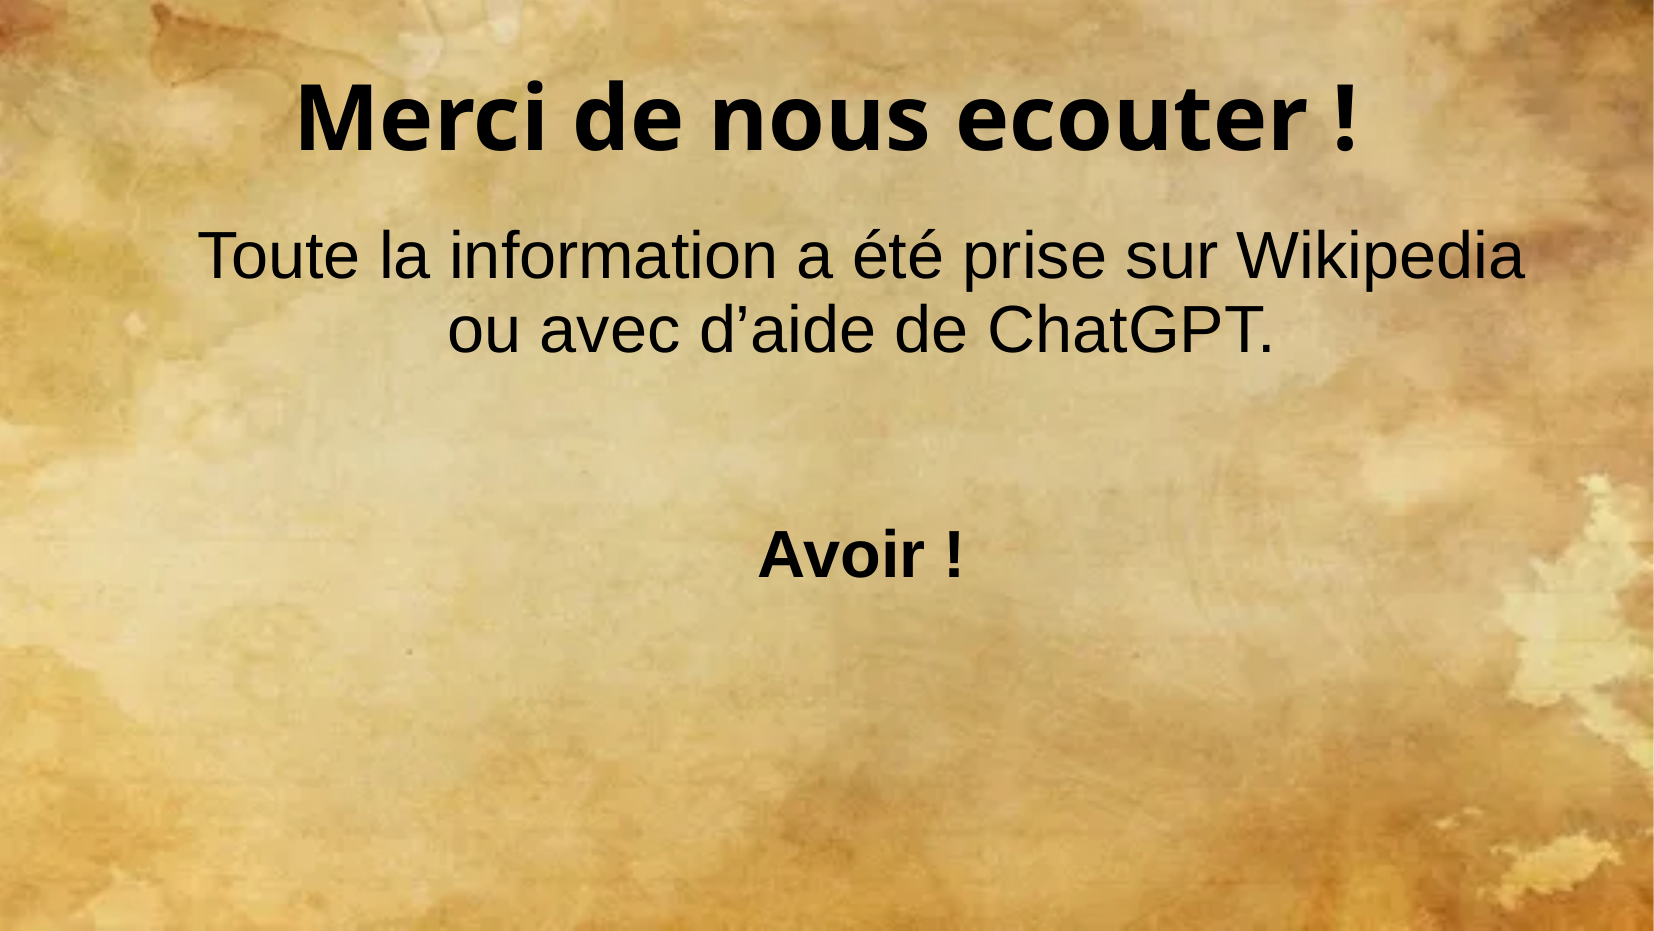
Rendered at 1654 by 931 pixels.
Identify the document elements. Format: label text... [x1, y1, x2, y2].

list Toute la information a été prise sur Wikipedia ou avec d’aide de ChatGPT. Avoir ! [82, 217, 1571, 758]
title Merci de nous ecouter ! [82, 37, 1571, 193]
picture [0, 0, 1654, 931]
